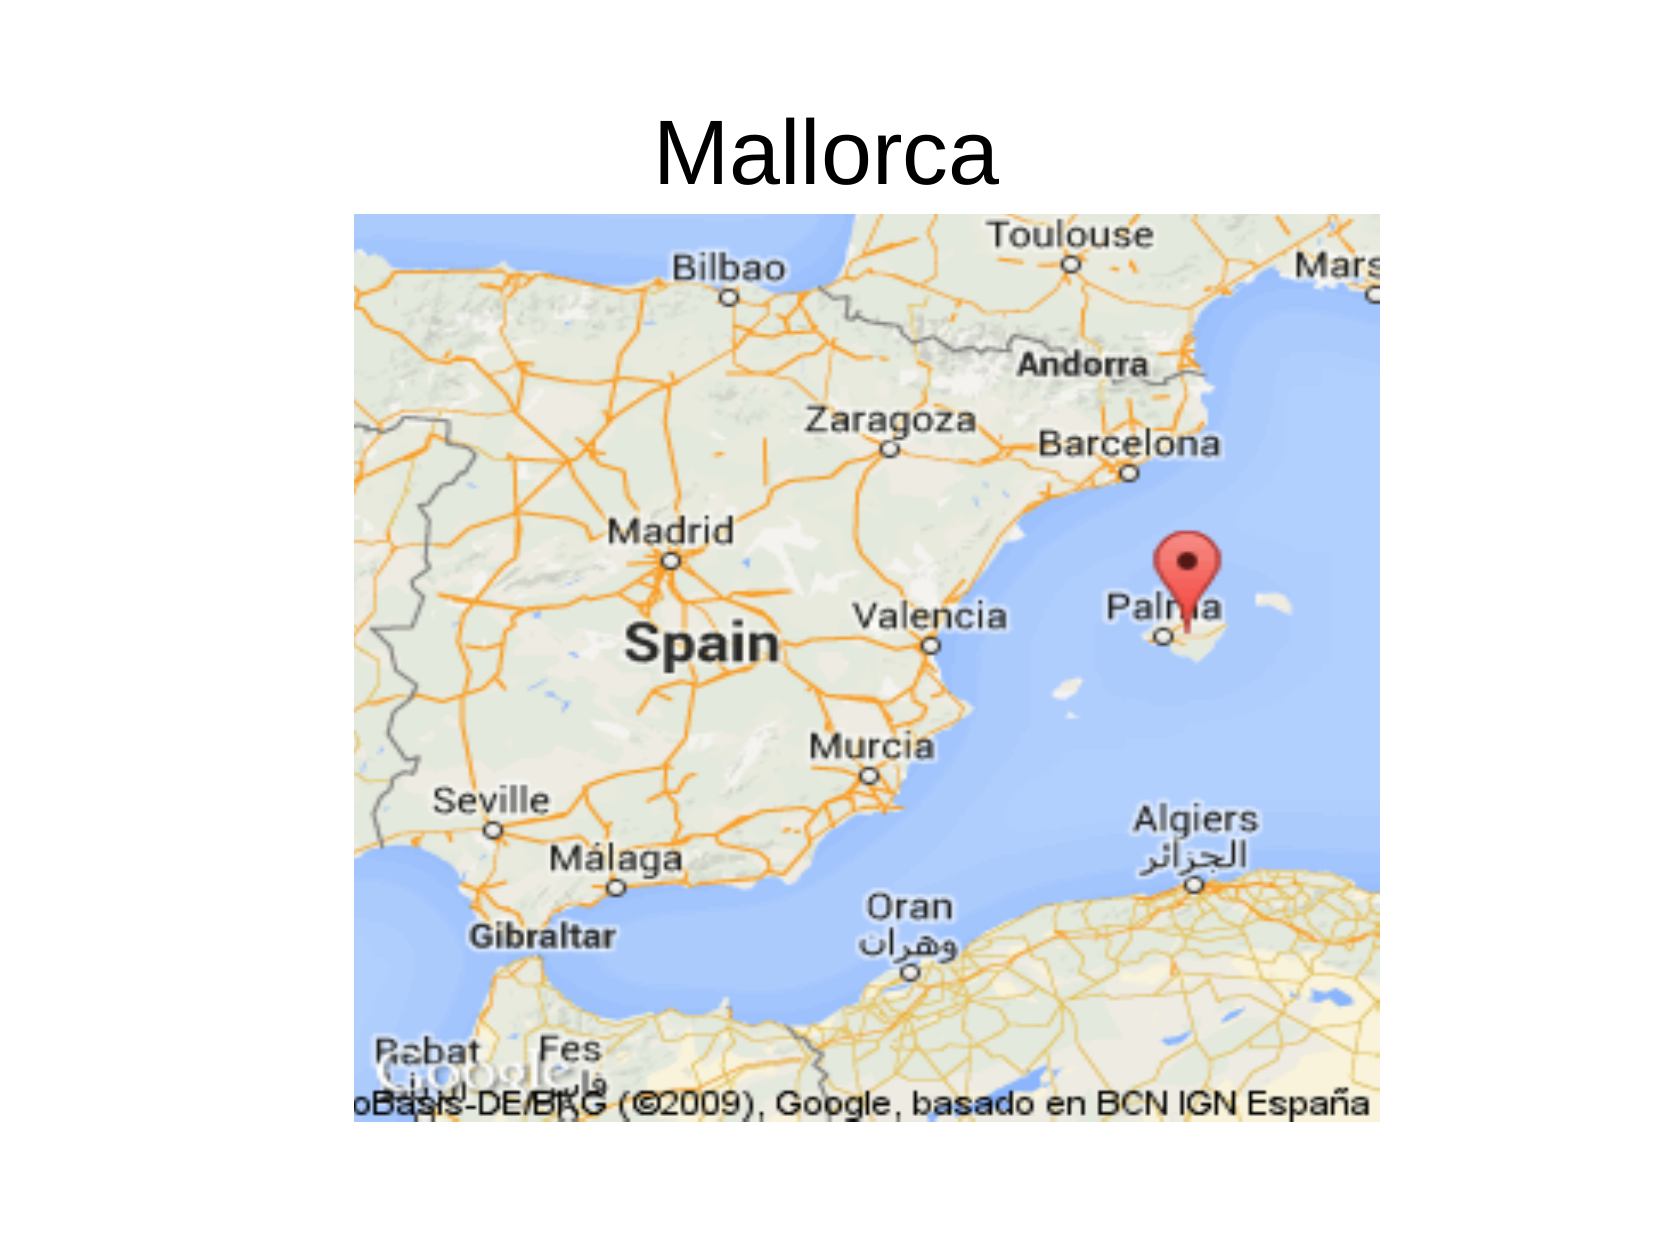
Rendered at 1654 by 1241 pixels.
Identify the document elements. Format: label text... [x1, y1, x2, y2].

picture [354, 214, 1380, 1123]
title Mallorca [82, 49, 1571, 257]
